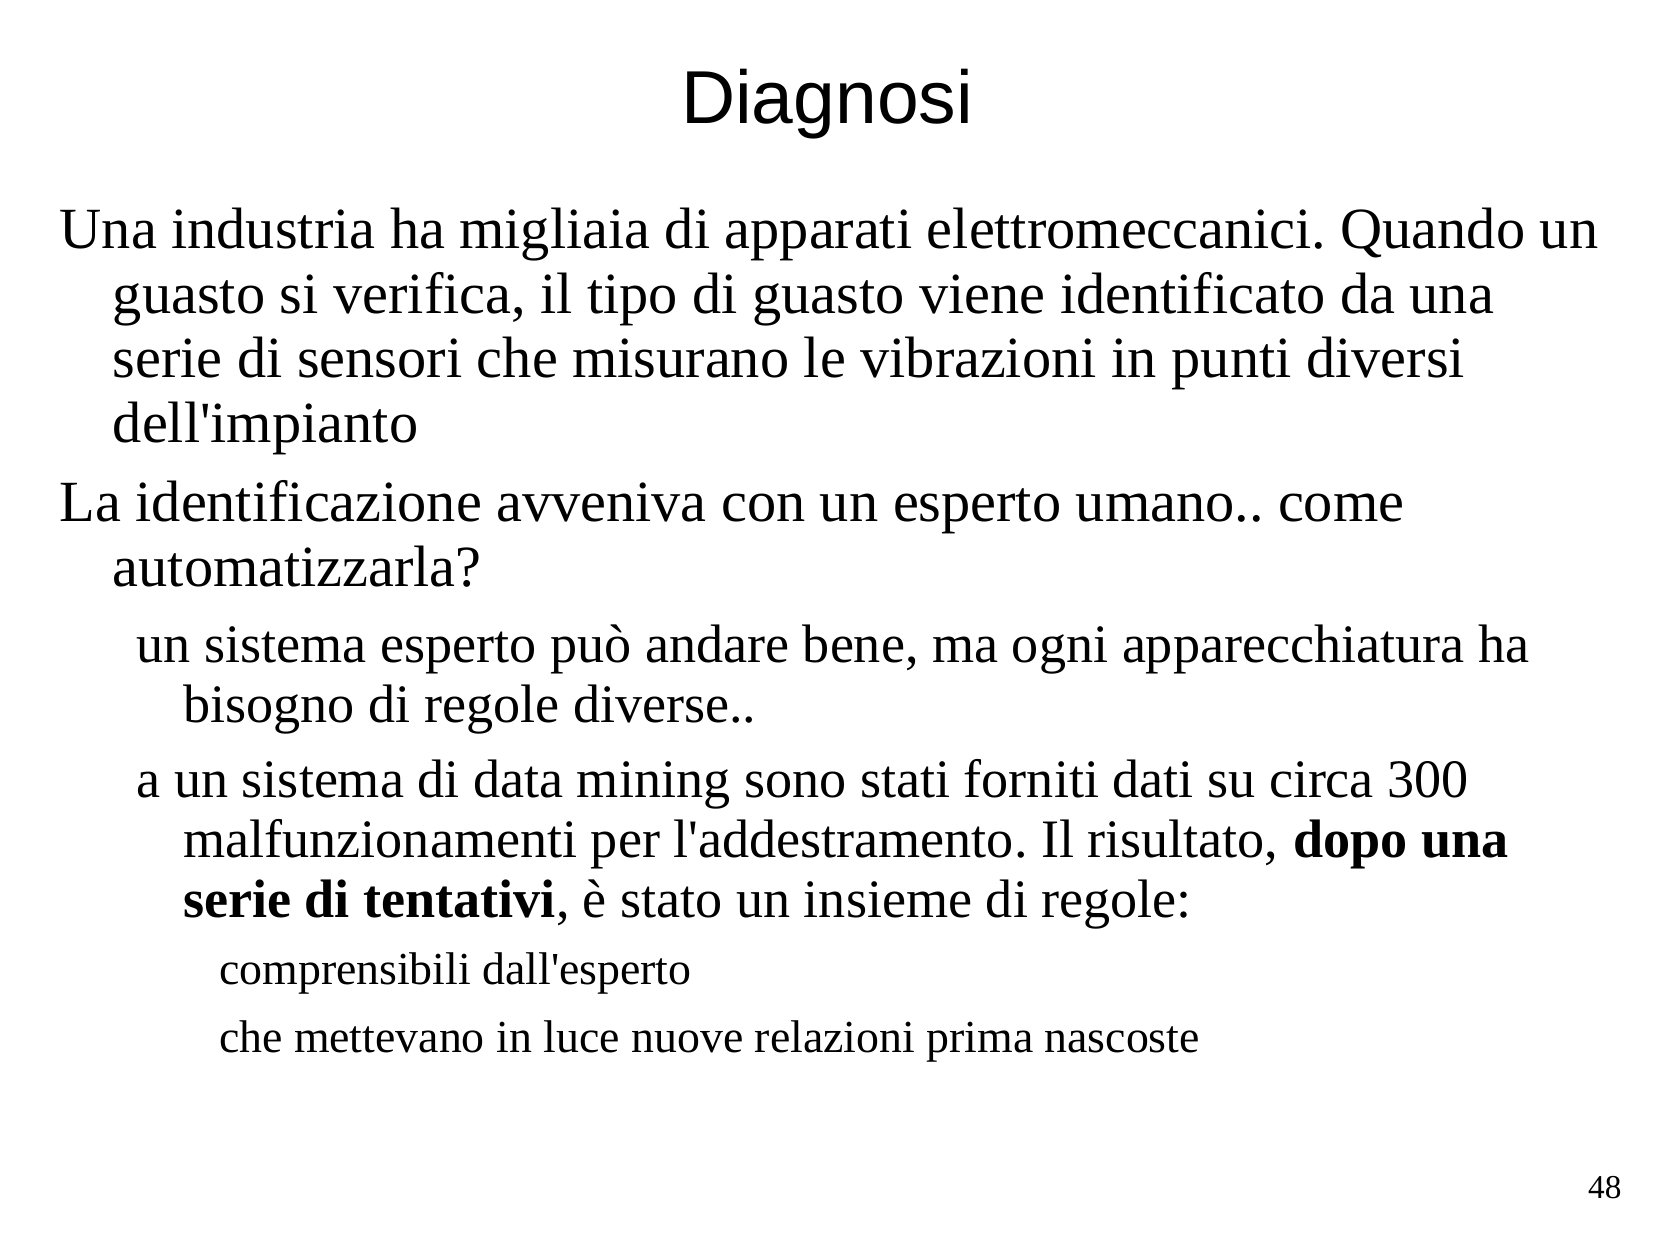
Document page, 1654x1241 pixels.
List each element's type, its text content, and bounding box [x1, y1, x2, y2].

title Diagnosi [37, 30, 1617, 166]
list Una industria ha migliaia di apparati elettromeccanici. Quando un guasto si verifica, il tipo di guasto viene identificato da una serie di sensori che misurano le vibrazioni in punti diversi dell'impianto La identificazione avveniva con un esperto umano.. come automatizzarla? un sistema esperto può andare bene, ma ogni apparecchiatura ha bisogno di regole diverse.. a un sistema di data mining sono stati forniti dati su circa 300 malfunzionamenti per l'addestramento. Il risultato, dopo una serie di tentativi, è stato un insieme di regole: comprensibili dall'esperto che mettevano in luce nuove relazioni prima nascoste [42, 196, 1612, 1187]
